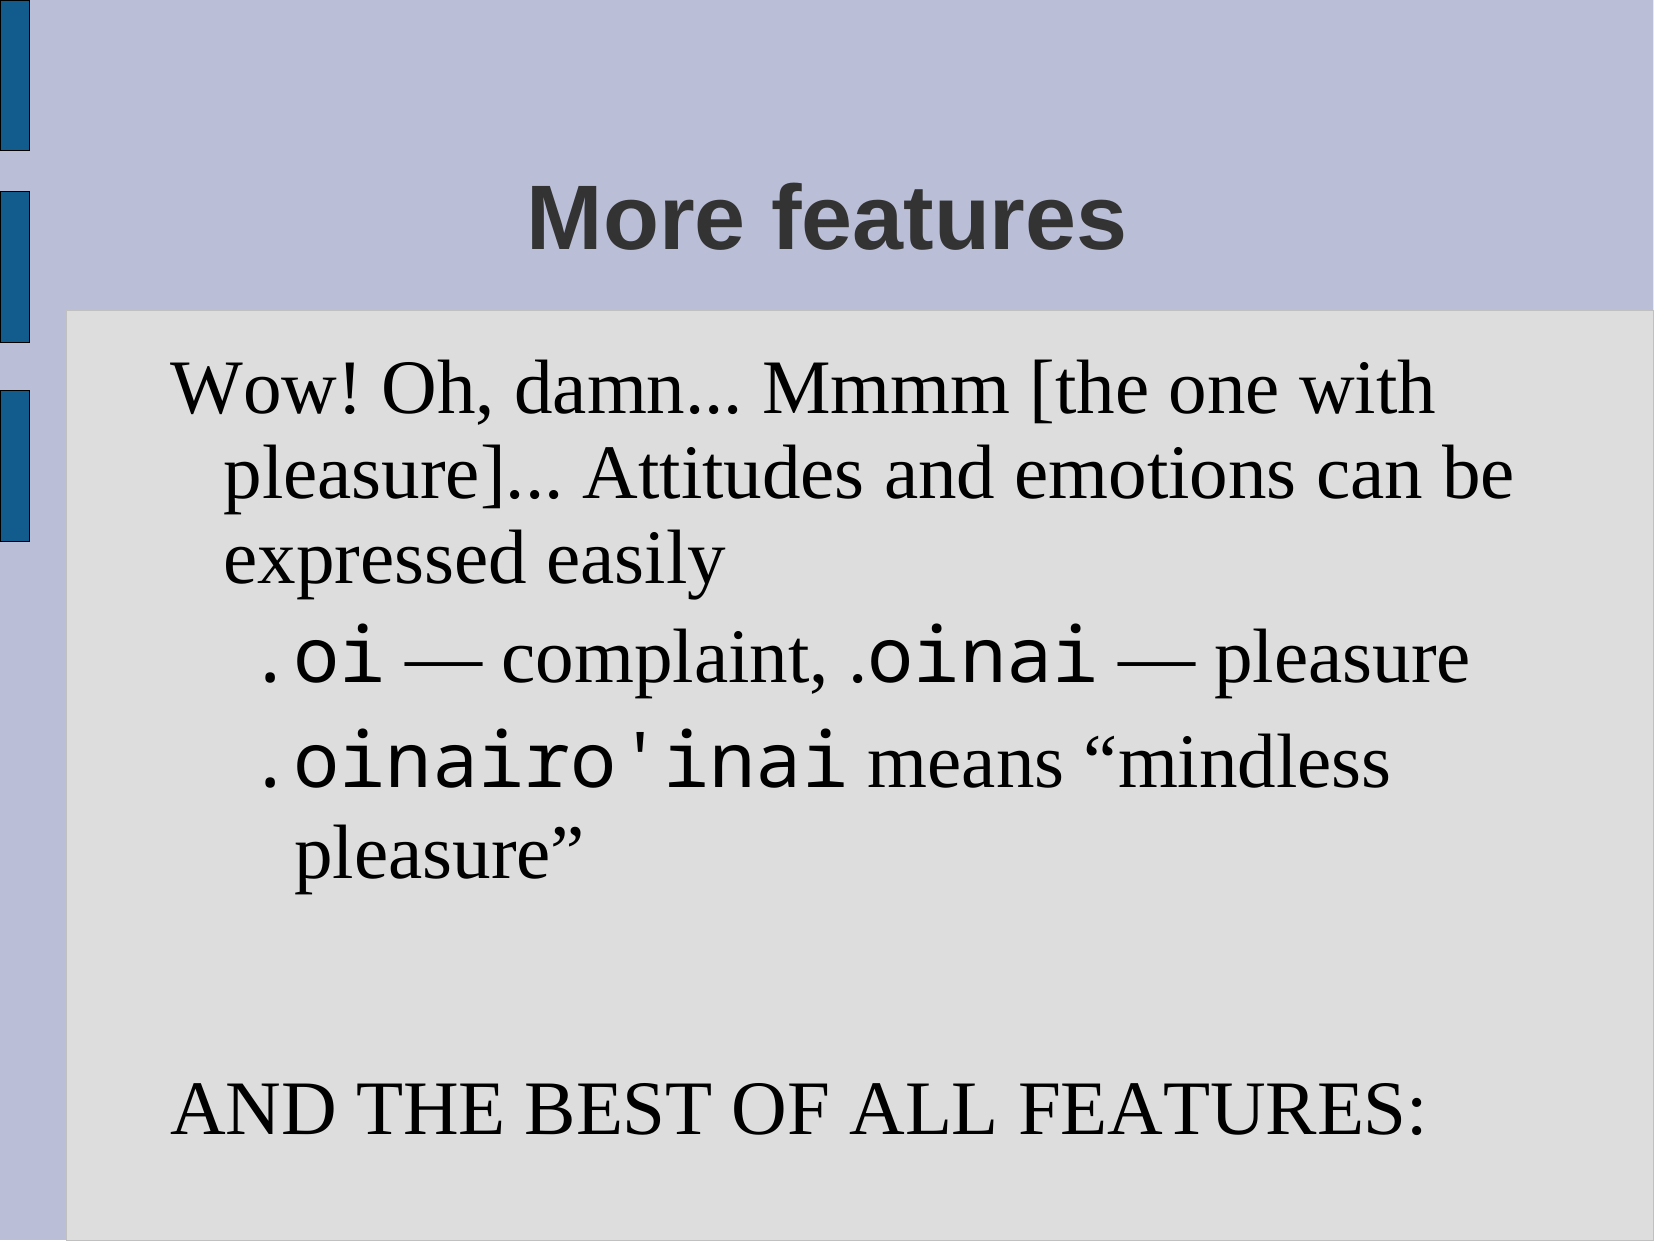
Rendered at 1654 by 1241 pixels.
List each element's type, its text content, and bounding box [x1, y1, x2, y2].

title More features [121, 114, 1534, 322]
list Wow! Oh, damn... Mmmm [the one with pleasure]... Attitudes and emotions can be expressed easily .oi — complaint, .oinai — pleasure .oinairo'inai means “mindless pleasure” AND THE BEST OF ALL FEATURES: [152, 344, 1534, 1127]
